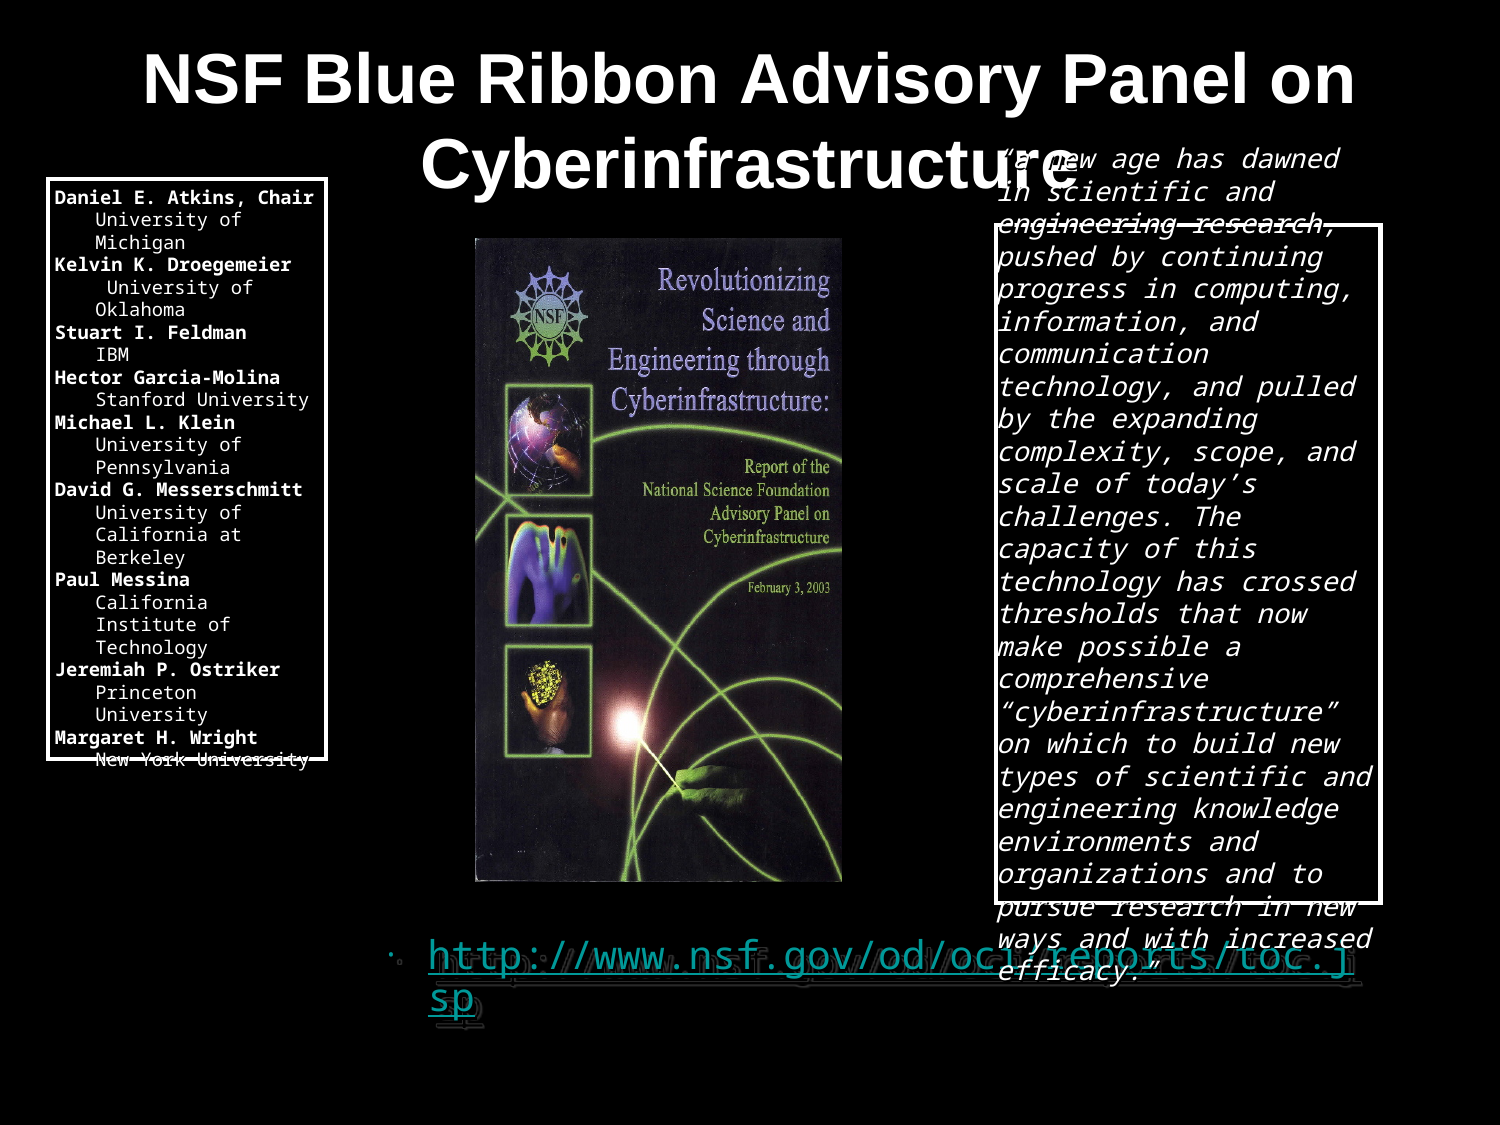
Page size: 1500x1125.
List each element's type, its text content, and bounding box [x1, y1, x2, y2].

text_box Daniel E. Atkins, Chair University of Michigan Kelvin K. Droegemeier University of Oklahoma Stuart I. Feldman IBM Hector Garcia-Molina Stanford University Michael L. Klein University of Pennsylvania David G. Messerschmitt University of California at Berkeley Paul Messina California Institute of Technology Jeremiah P. Ostriker Princeton University Margaret H. Wright New York University [48, 179, 326, 760]
text_box NSF Blue Ribbon Advisory Panel on Cyberinfrastructure [20, 15, 1481, 220]
text_box “a new age has dawned in scientific and engineering research, pushed by continuing progress in computing, information, and communication technology, and pulled by the expanding complexity, scope, and scale of today’s challenges. The capacity of this technology has crossed thresholds that now make possible a comprehensive “cyberinfrastructure” on which to build new types of scientific and engineering knowledge environments and organizations and to pursue research in new ways and with increased efficacy.” [996, 224, 1381, 904]
list http://www.nsf.gov/od/oci/reports/toc.jsp [376, 909, 1376, 999]
picture [475, 238, 842, 882]
